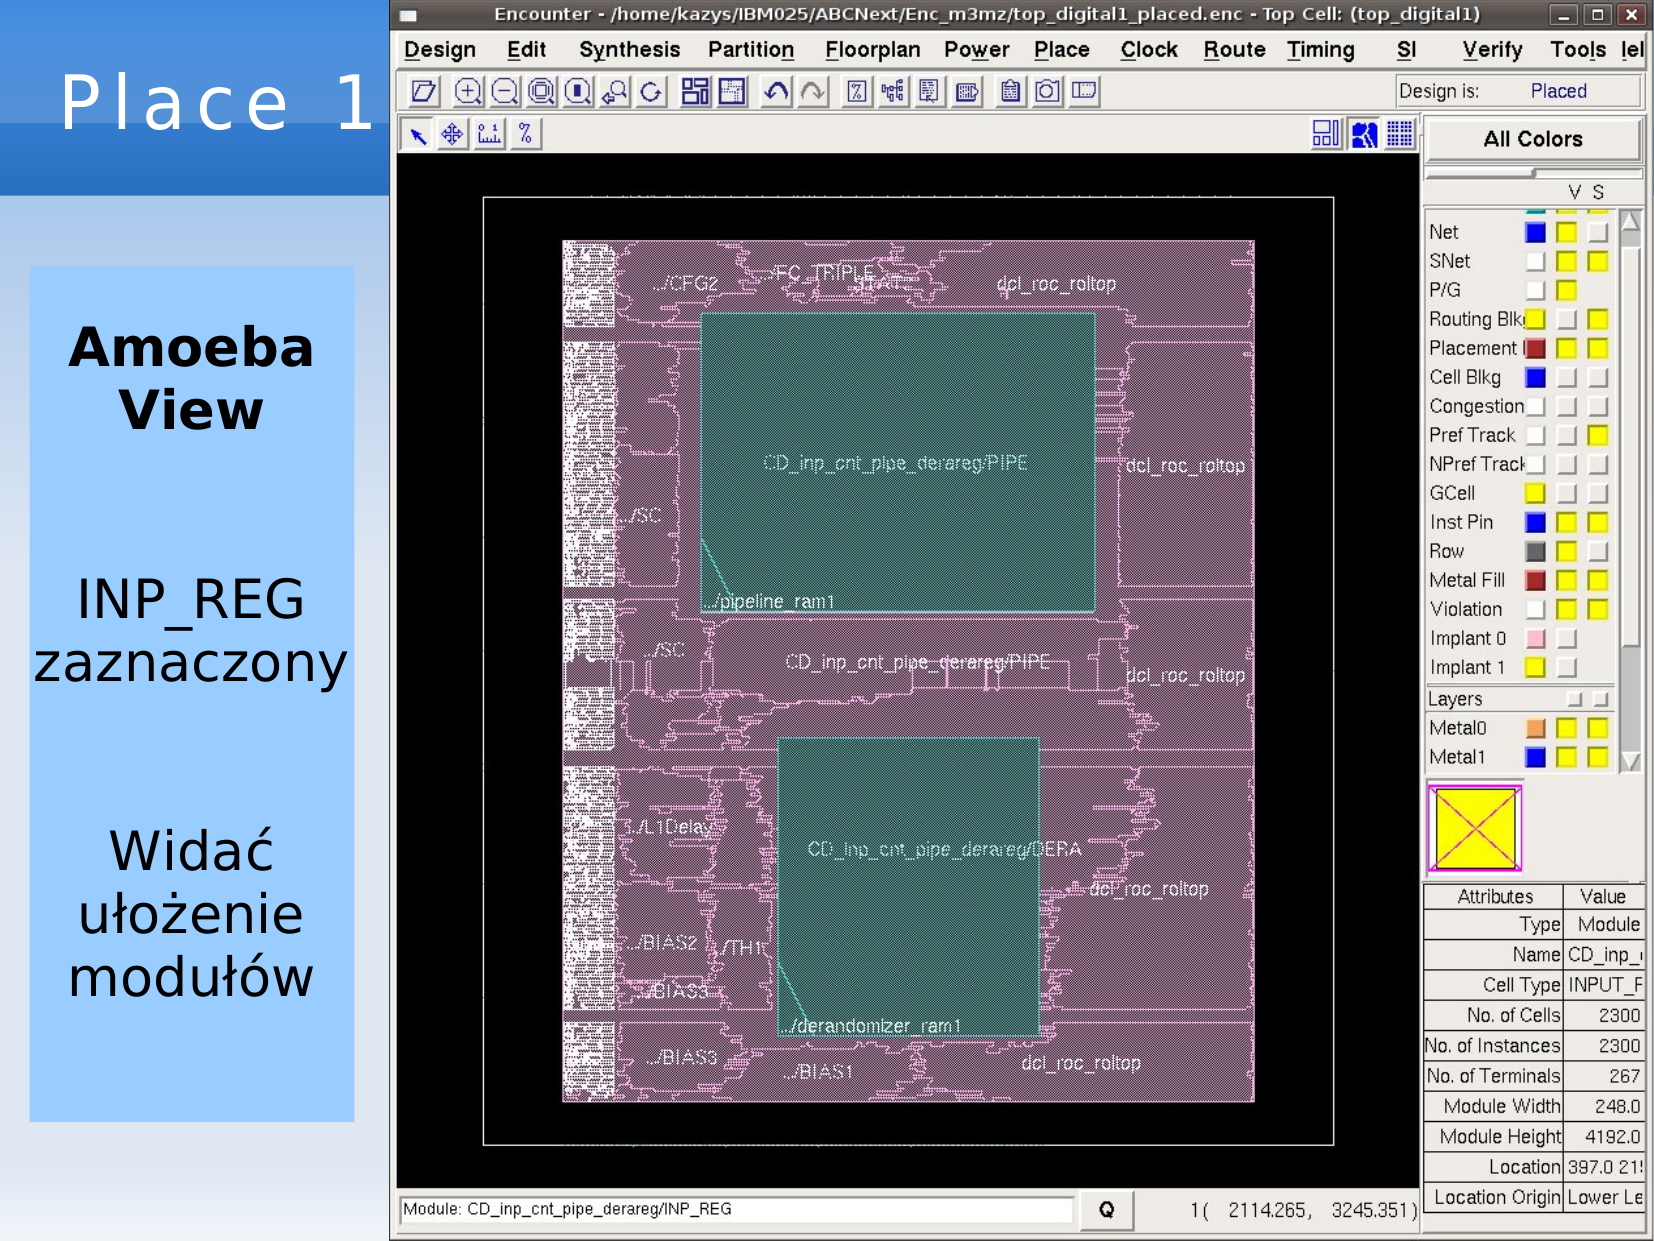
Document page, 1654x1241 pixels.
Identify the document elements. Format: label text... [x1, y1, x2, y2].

title Place 1 [59, 29, 389, 178]
text_box Amoeba View INP_REG zaznaczony Widać ułożenie modułów [29, 265, 355, 1123]
picture [0, 0, 1654, 1241]
